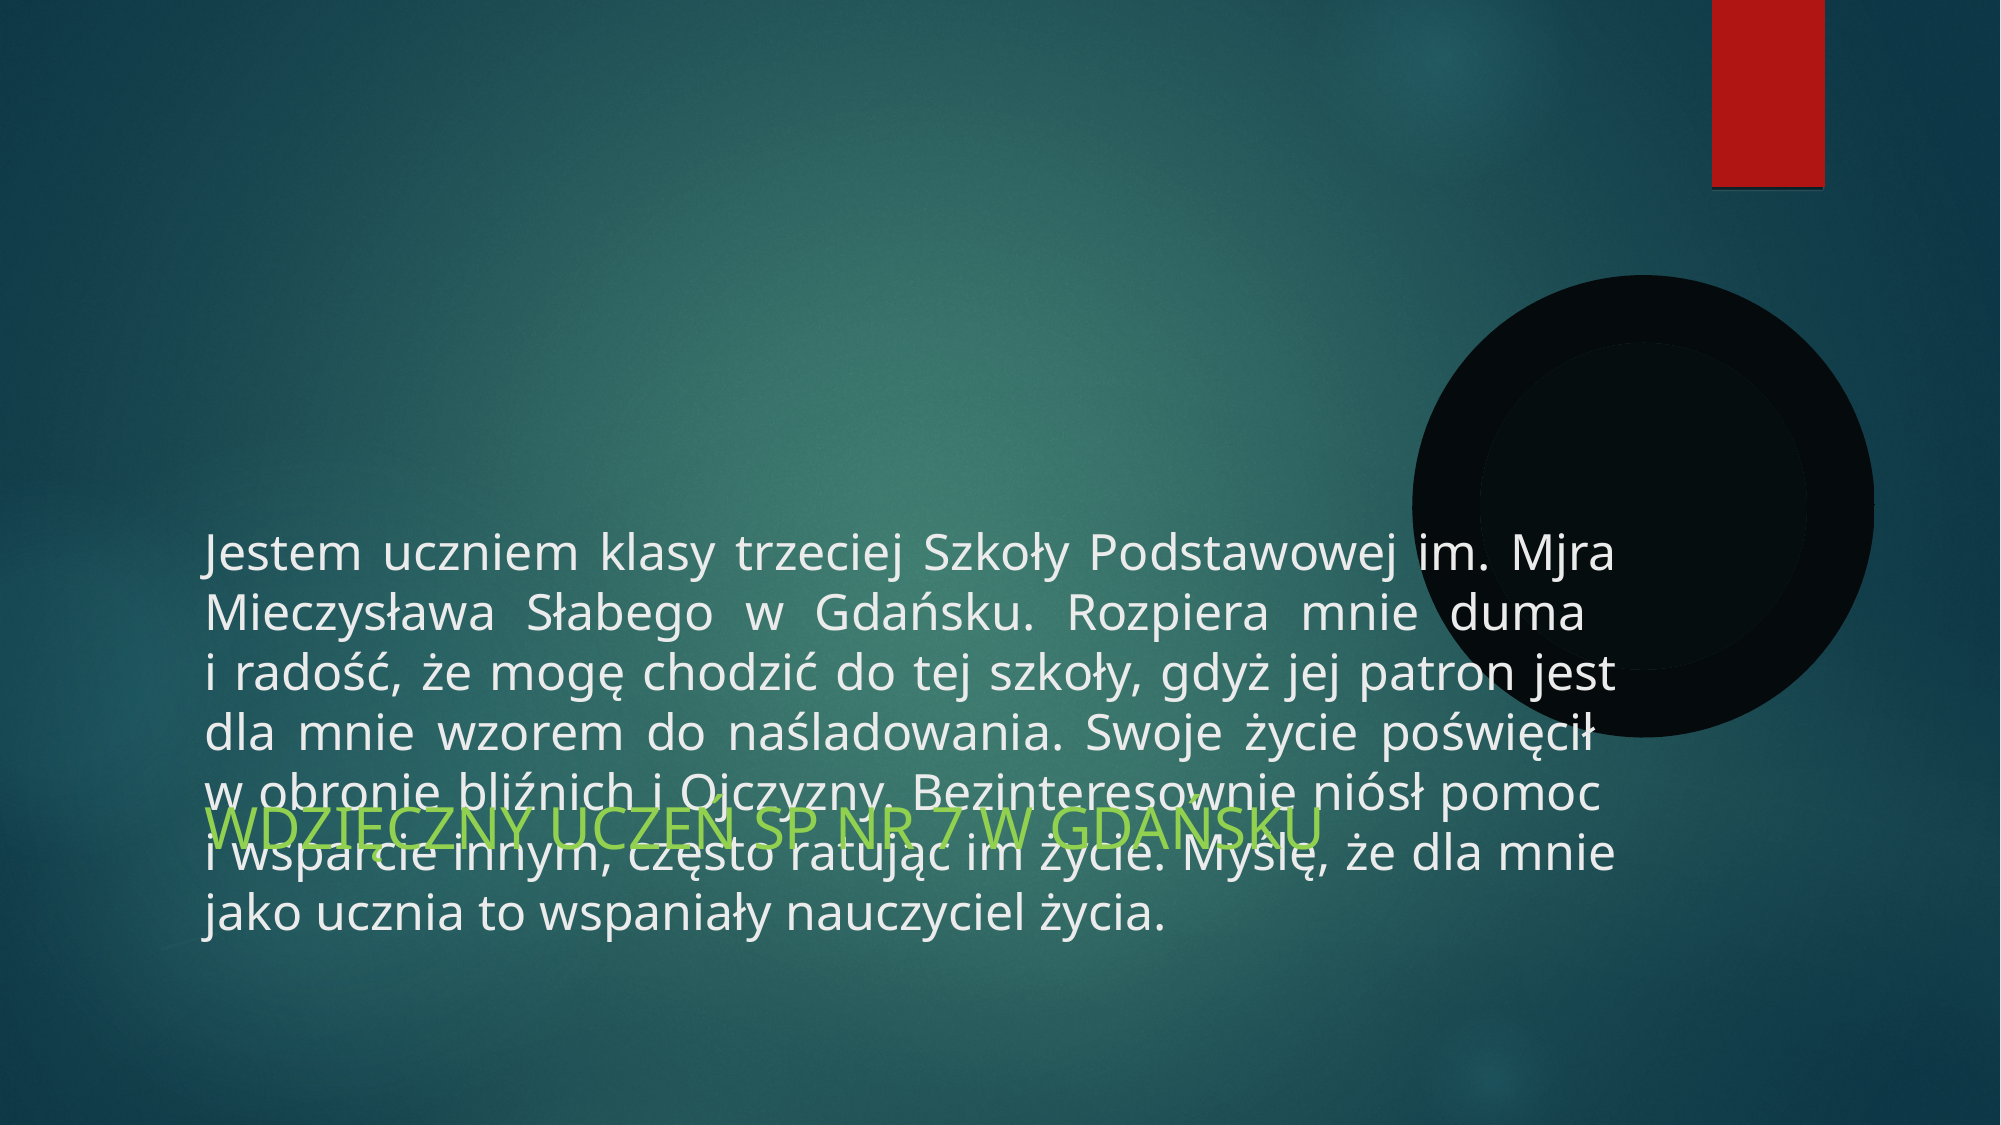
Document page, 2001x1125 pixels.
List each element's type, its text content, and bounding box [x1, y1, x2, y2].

list WDZIĘCZNY UCZEŃ SP NR 7 W GDAŃSKU [189, 783, 1638, 925]
title Jestem uczniem klasy trzeciej Szkoły Podstawowej im. Mjra Mieczysława Słabego w Gdańsku. Rozpiera mnie duma i radość, że mogę chodzić do tej szkoły, gdyż jej patron jest dla mnie wzorem do naśladowania. Swoje życie poświęcił w obronie bliźnich i Ojczyzny. Bezinteresownie niósł pomoc i wsparcie innym, często ratując im życie. Myślę, że dla mnie jako ucznia to wspaniały nauczyciel życia. [165, 134, 1716, 629]
